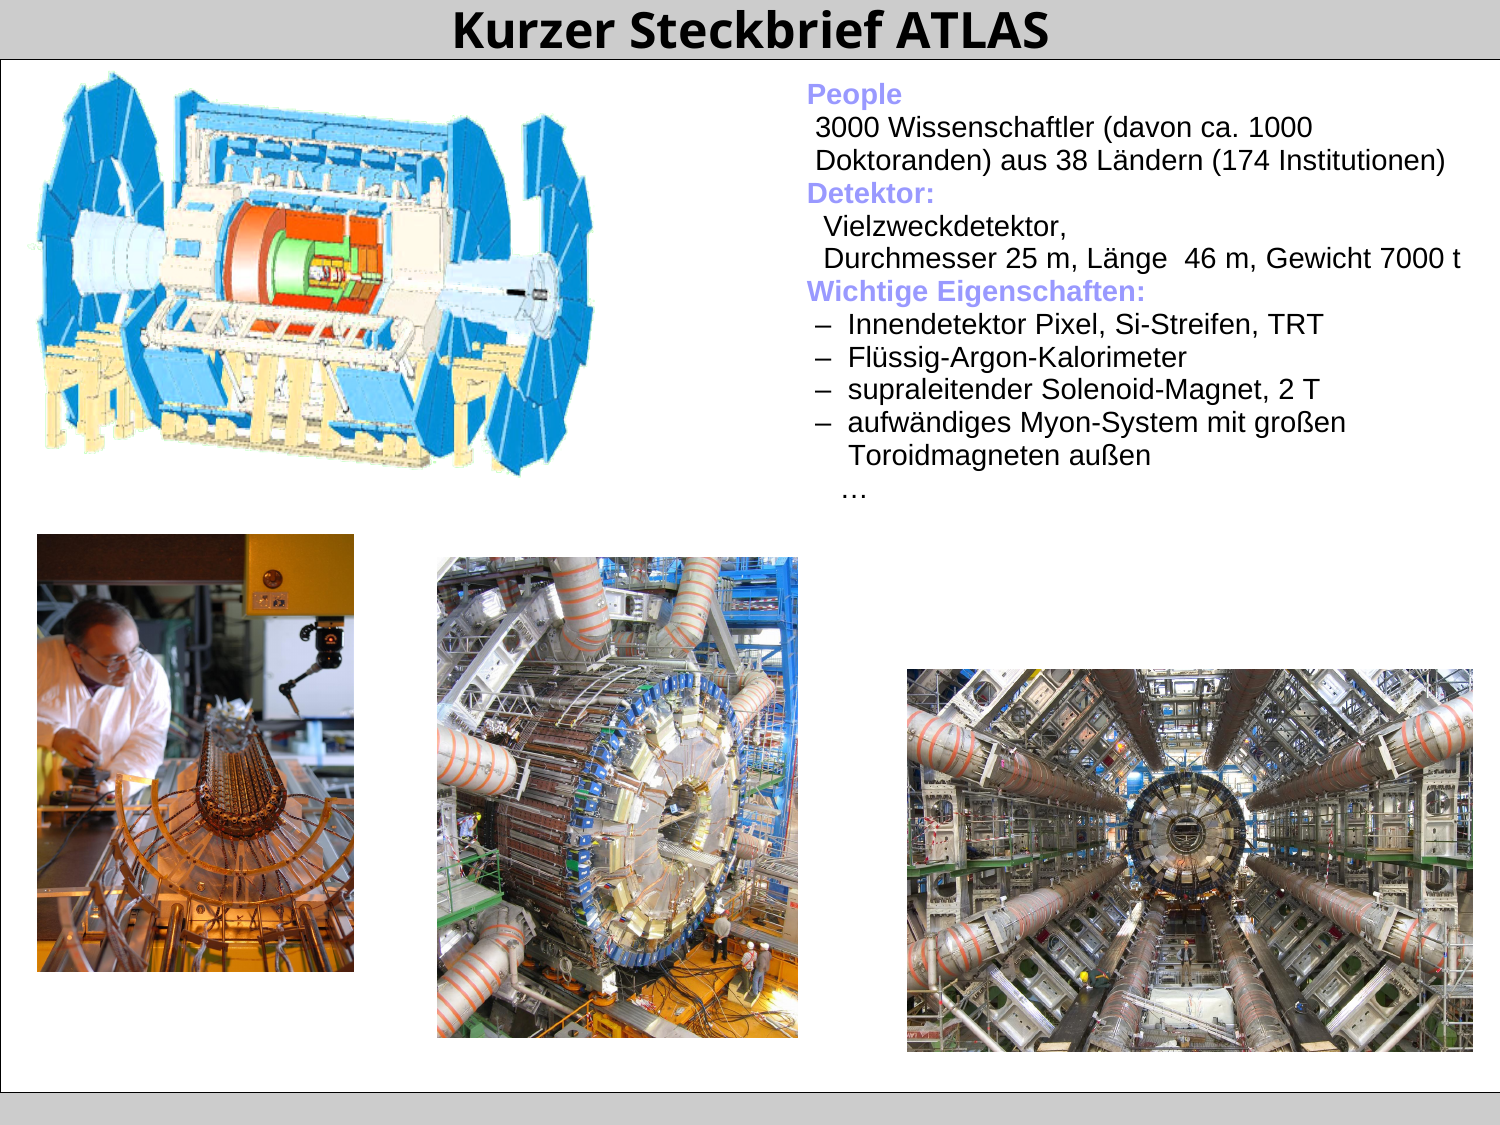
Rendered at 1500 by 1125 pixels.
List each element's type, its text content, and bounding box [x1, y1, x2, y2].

title Kurzer Steckbrief ATLAS [110, 0, 1392, 72]
picture [18, 62, 598, 490]
picture [437, 557, 798, 1038]
text_box People 3000 Wissenschaftler (davon ca. 1000 Doktoranden) aus 38 Ländern (174 Institutionen) Detektor: Vielzweckdetektor, Durchmesser 25 m, Länge 46 m, Gewicht 7000 t Wichtige Eigenschaften: – Innendetektor Pixel, Si-Streifen, TRT – Flüssig-Argon-Kalorimeter – supraleitender Solenoid-Magnet, 2 T – aufwändiges Myon-System mit großen Toroidmagneten außen … [792, 71, 1478, 512]
picture [37, 534, 354, 972]
picture [907, 669, 1473, 1052]
